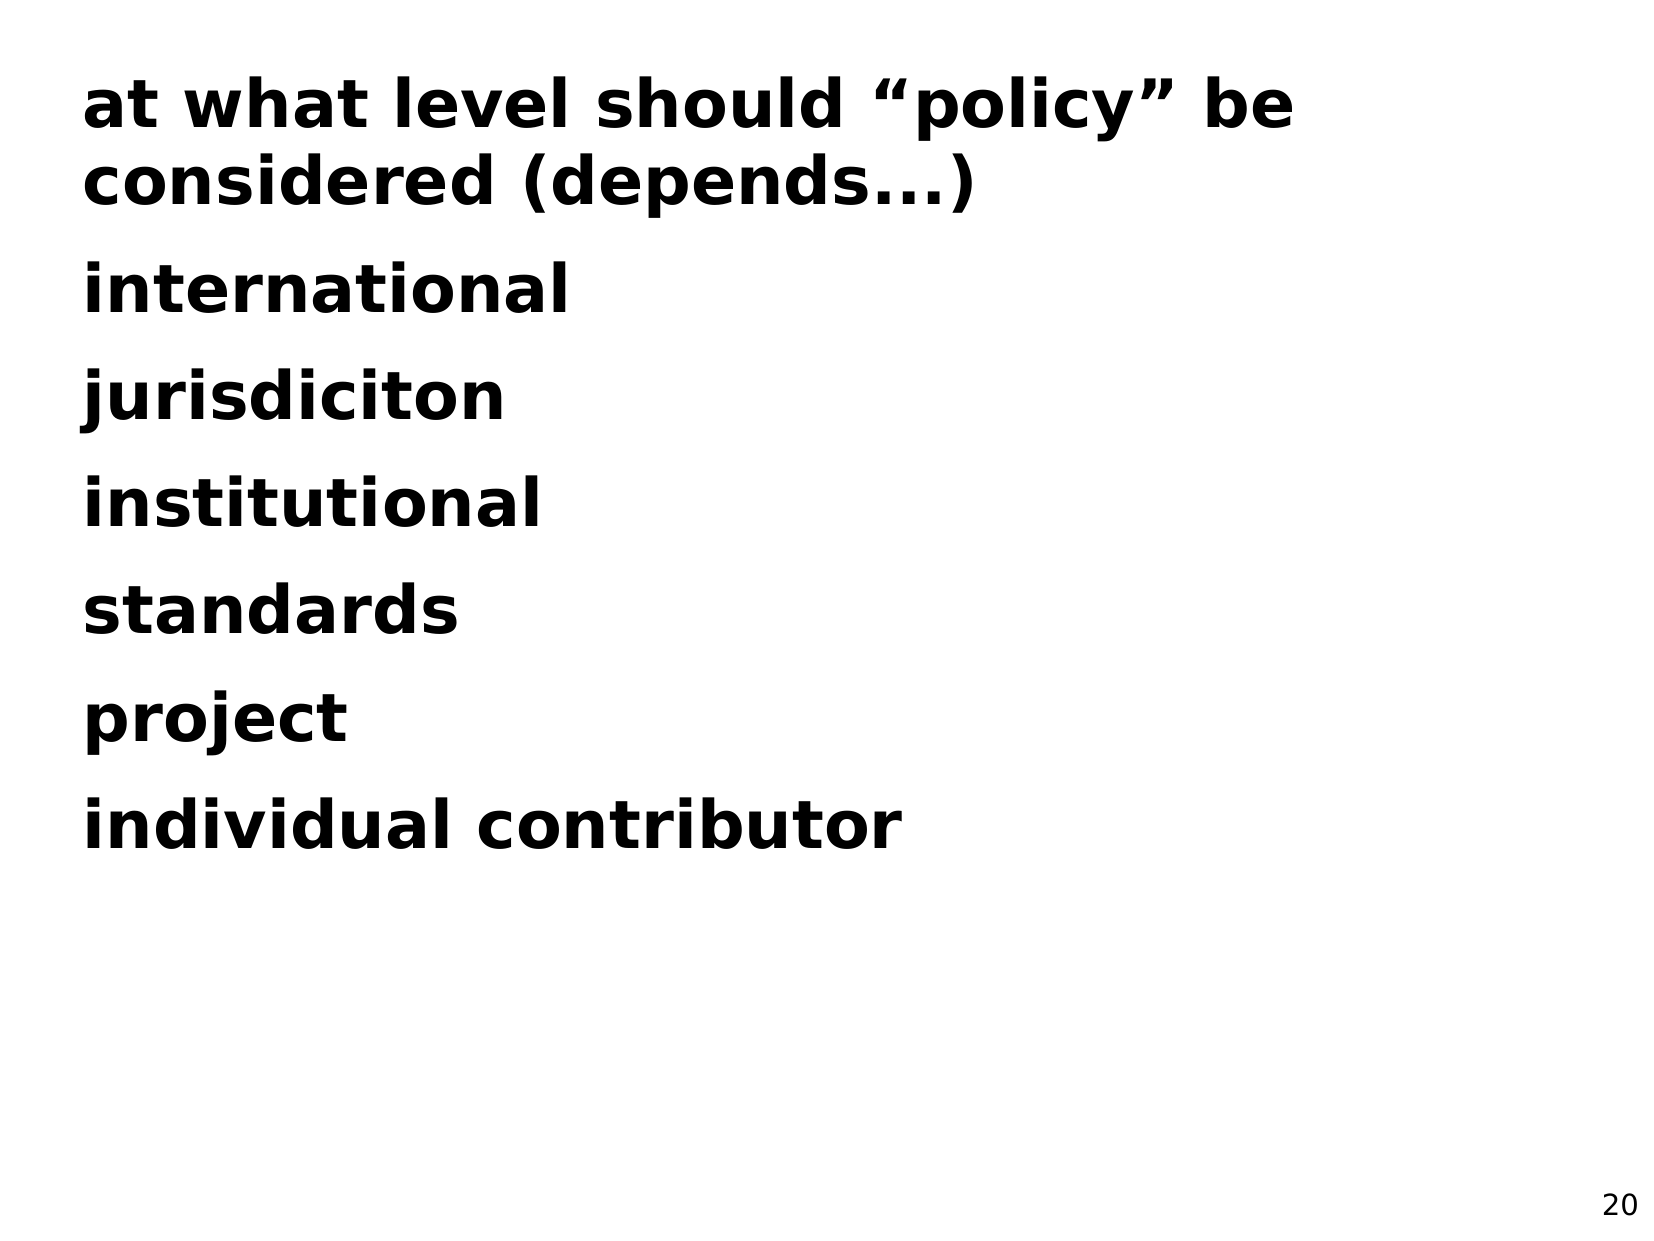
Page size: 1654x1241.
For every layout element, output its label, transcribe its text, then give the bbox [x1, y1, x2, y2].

list at what level should “policy” be considered (depends...) international jurisdiciton institutional standards project individual contributor [82, 65, 1571, 1062]
